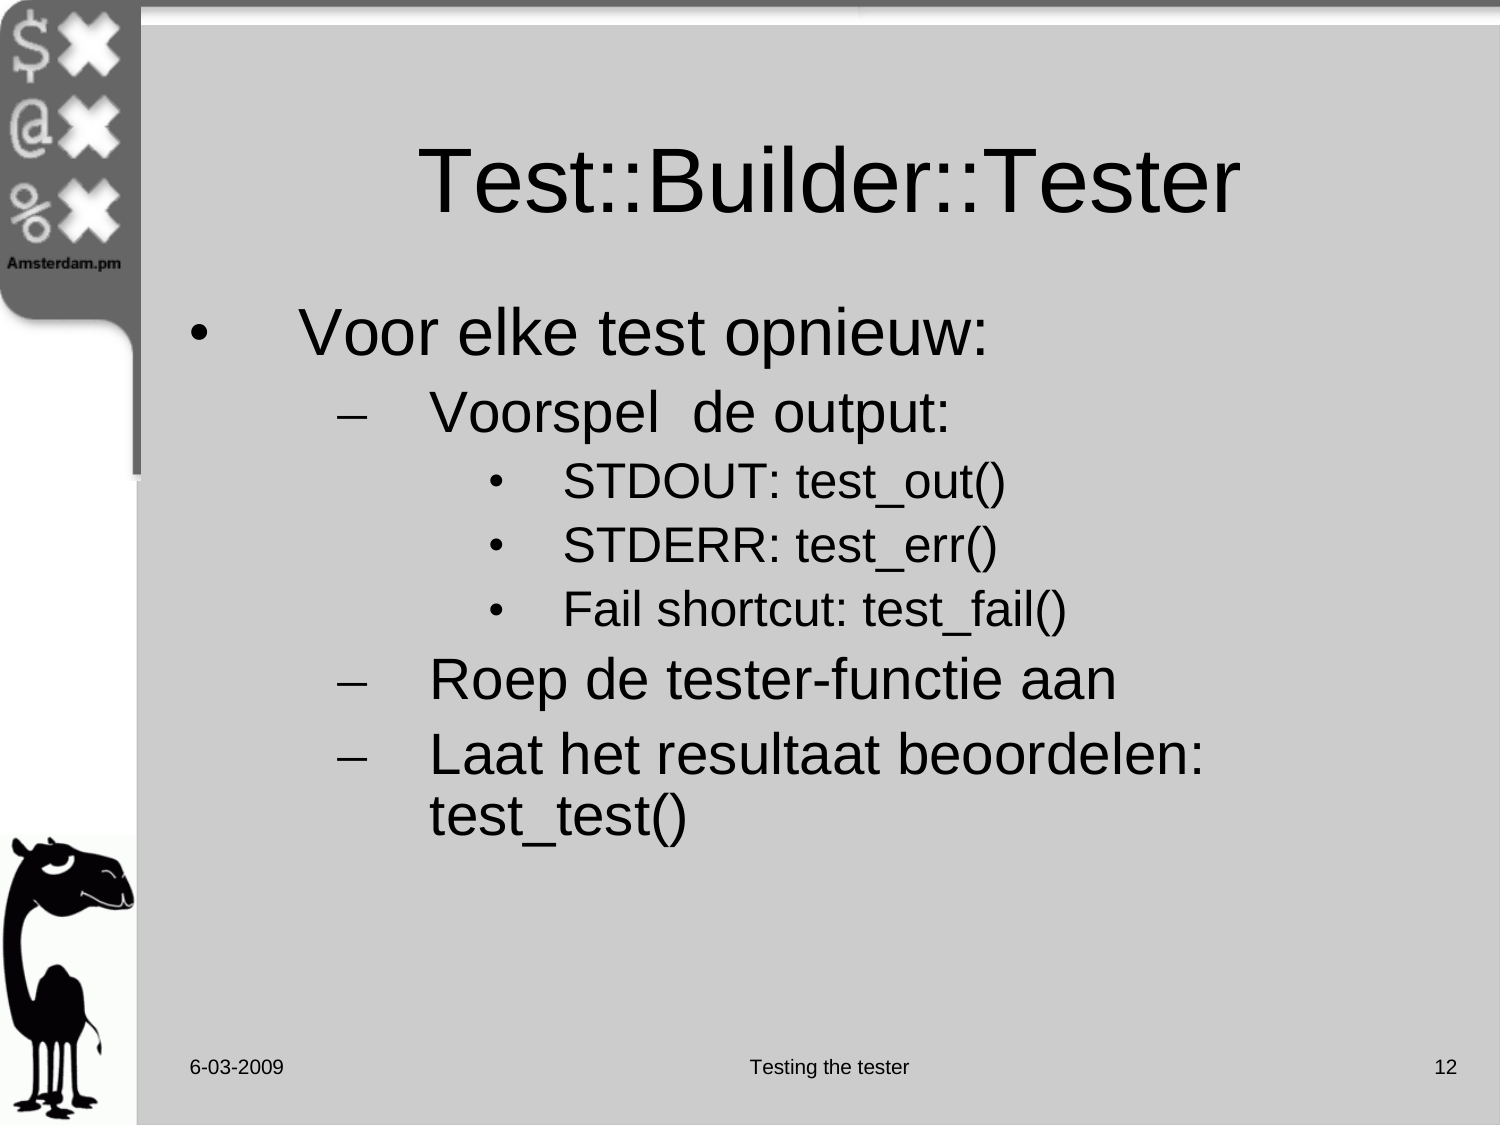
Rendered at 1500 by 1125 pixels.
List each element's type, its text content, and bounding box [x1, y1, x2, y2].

title Test::Builder::Tester [187, 87, 1474, 274]
picture [0, 0, 1500, 481]
picture [0, 834, 136, 1125]
list Voor elke test opnieuw: Voorspel de output: STDOUT: test_out() STDERR: test_err() Fail shortcut: test_fail() Roep de tester-functie aan Laat het resultaat beoordelen: test_test() [187, 295, 1474, 1034]
